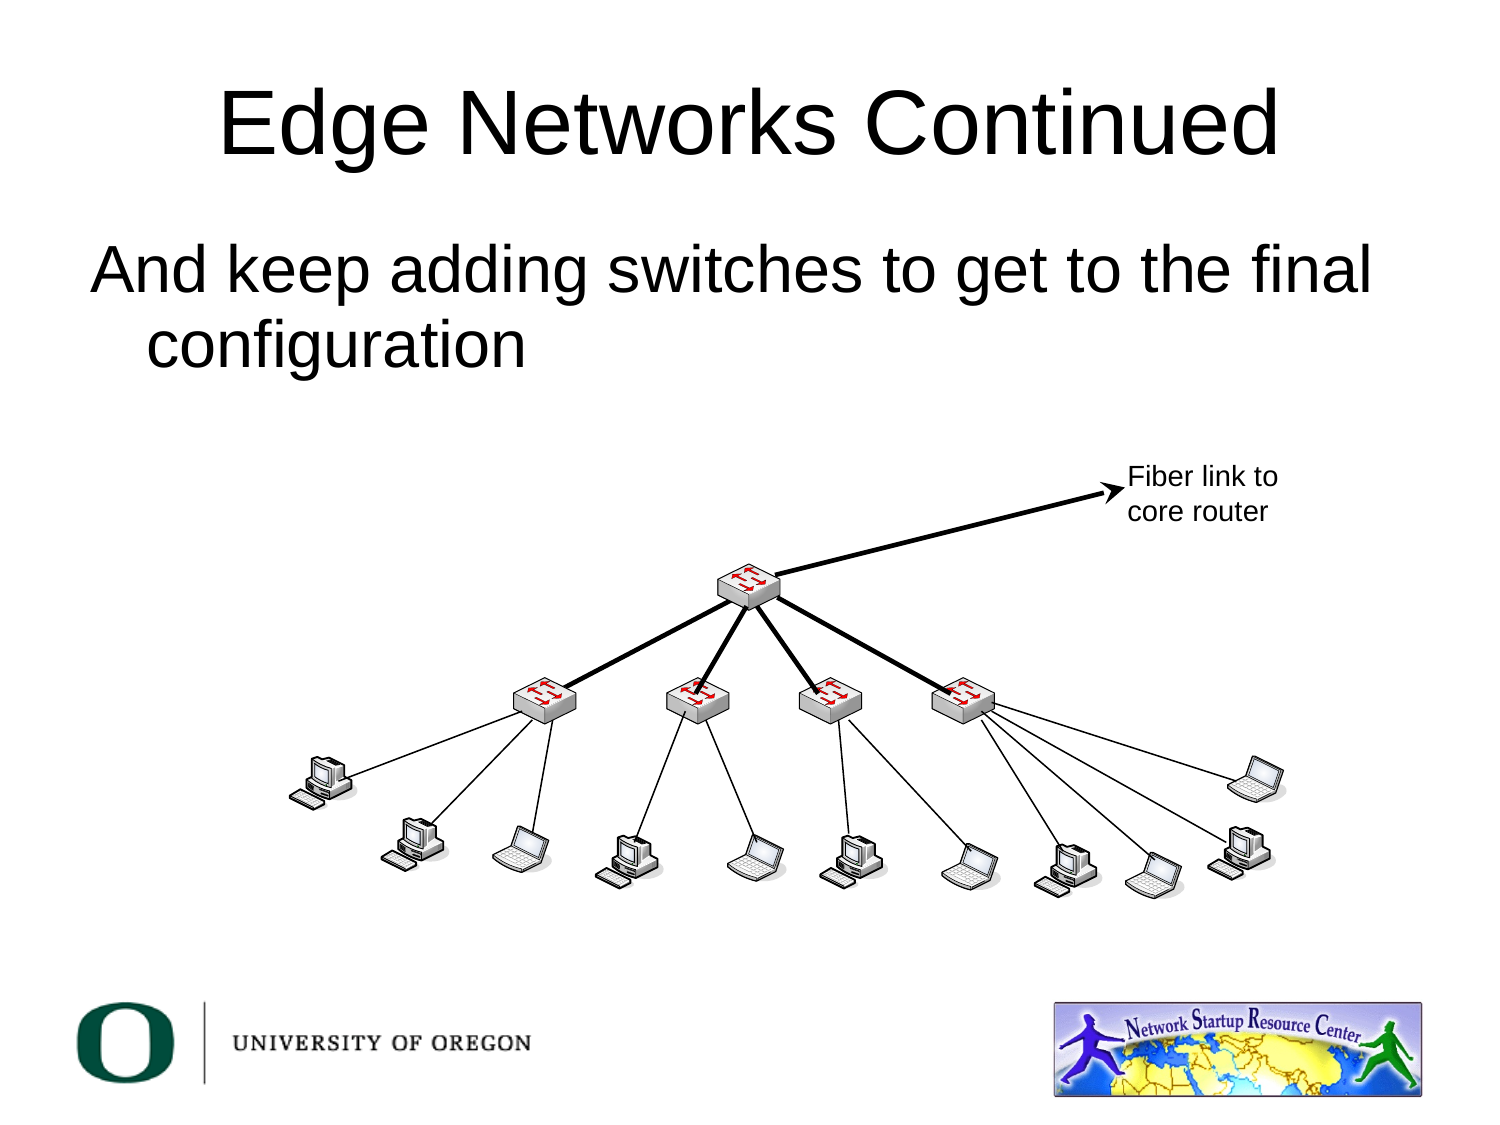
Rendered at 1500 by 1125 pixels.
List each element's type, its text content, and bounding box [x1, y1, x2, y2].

text_box Fiber link to core router [1112, 449, 1338, 536]
chart [716, 562, 782, 624]
chart [1205, 824, 1278, 882]
picture [1050, 999, 1426, 1100]
chart [593, 833, 666, 891]
chart [287, 754, 359, 812]
chart [379, 816, 451, 874]
chart [797, 676, 864, 738]
chart [1226, 754, 1288, 804]
picture [62, 998, 546, 1088]
chart [940, 842, 1002, 892]
title Edge Networks Continued [75, 45, 1426, 201]
chart [726, 833, 788, 883]
chart [1124, 851, 1186, 900]
list And keep adding switches to get to the final configuration [75, 224, 1426, 426]
chart [665, 676, 731, 738]
chart [1032, 842, 1104, 900]
chart [491, 824, 553, 874]
chart [930, 676, 997, 738]
chart [818, 833, 890, 891]
chart [511, 676, 578, 738]
